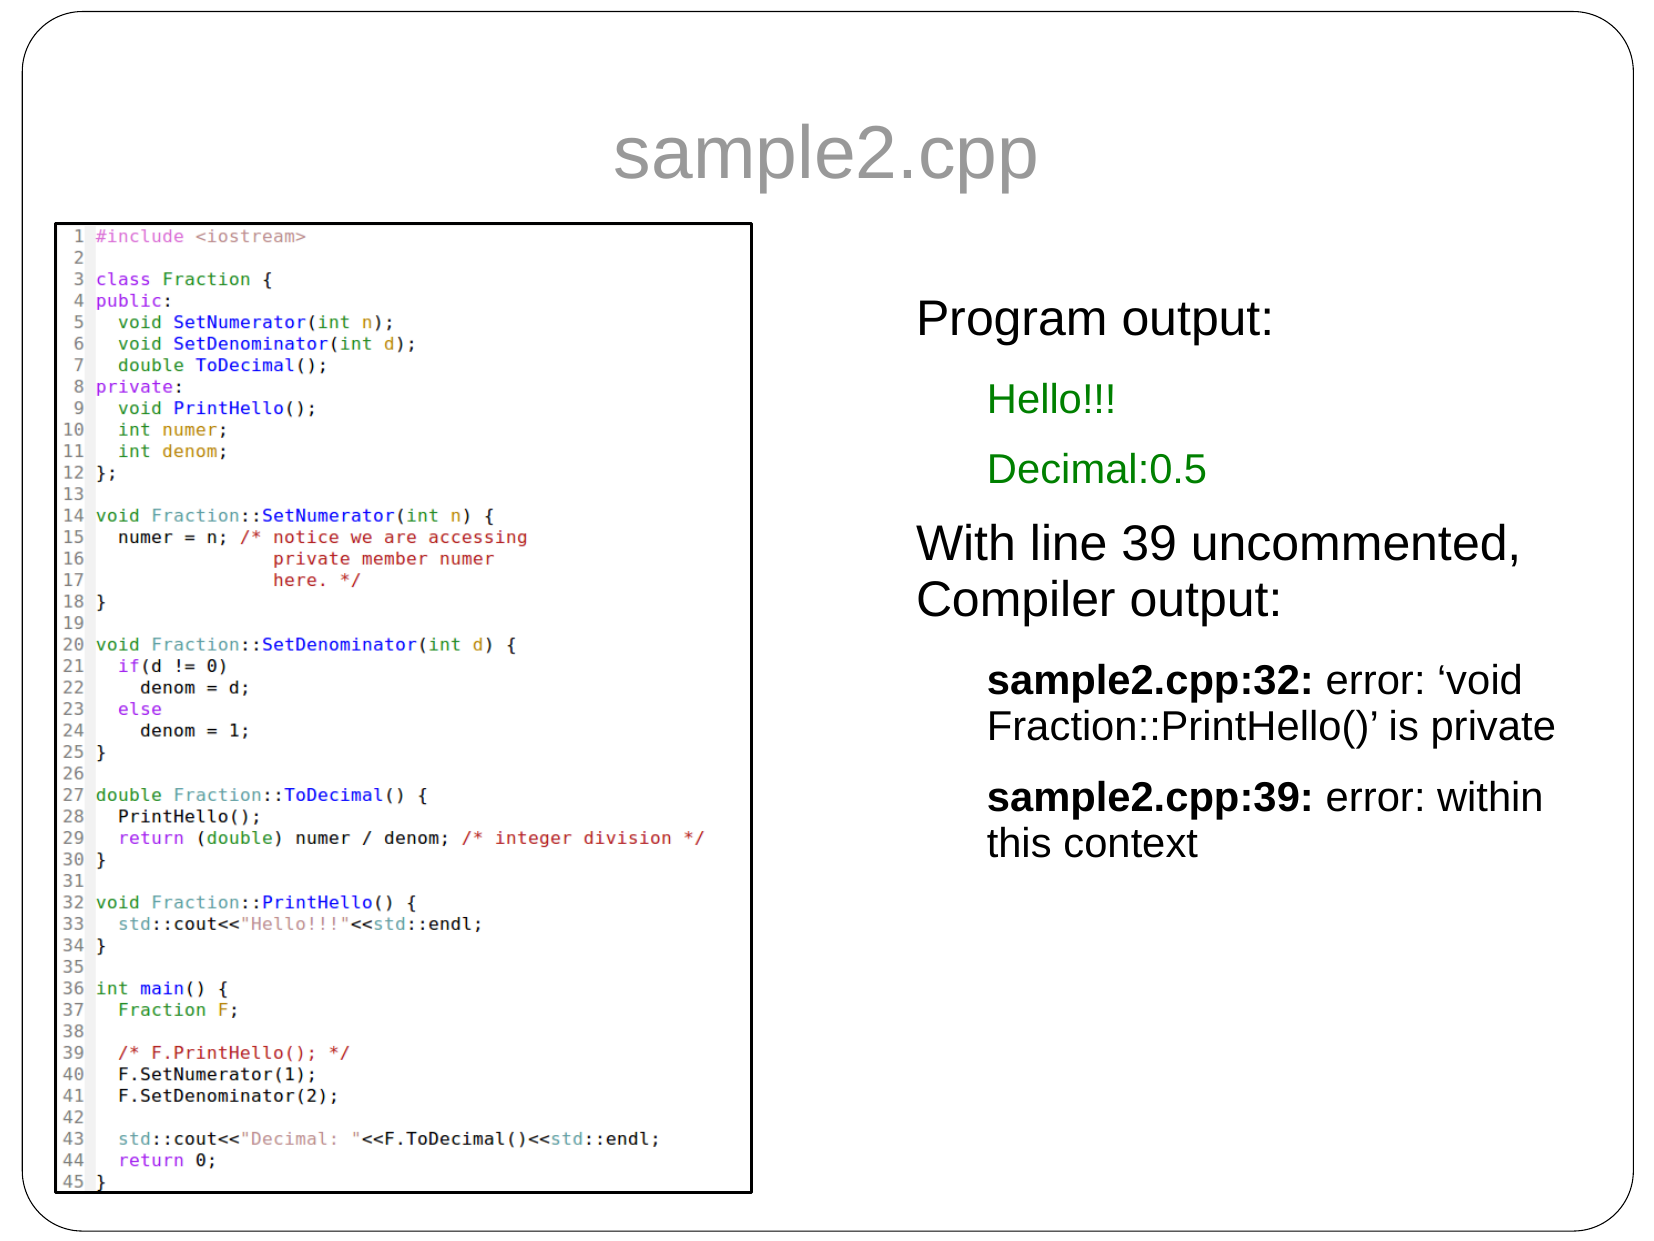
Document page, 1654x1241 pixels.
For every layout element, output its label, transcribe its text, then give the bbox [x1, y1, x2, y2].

picture [57, 225, 751, 1192]
list Program output: Hello!!! Decimal:0.5 With line 39 uncommented, Compiler output: sample2.cpp:32: error: ‘void Fraction::PrintHello()’ is private sample2.cpp:39: error: within this context [845, 290, 1572, 1109]
title sample2.cpp [82, 49, 1571, 257]
